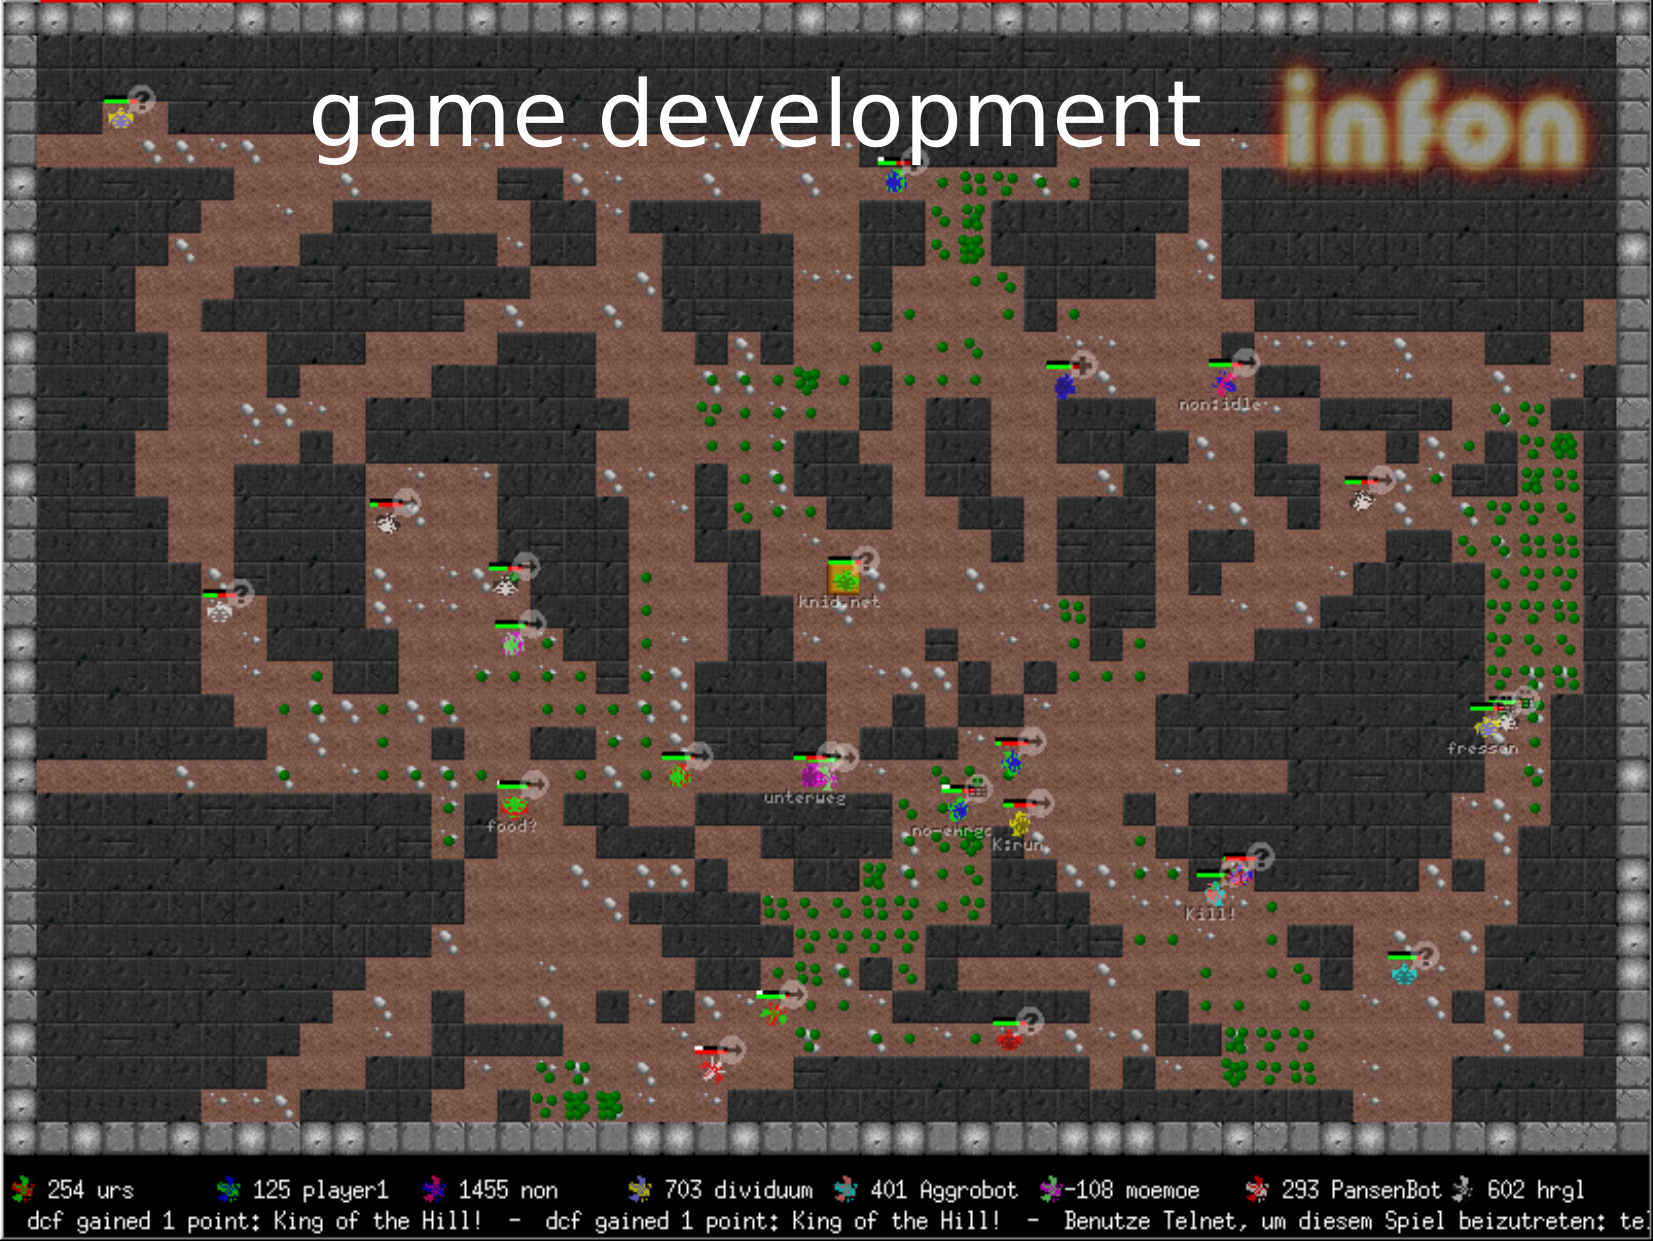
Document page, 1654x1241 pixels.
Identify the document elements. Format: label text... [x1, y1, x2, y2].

picture [0, 0, 1653, 1241]
title game development [12, 37, 1501, 193]
